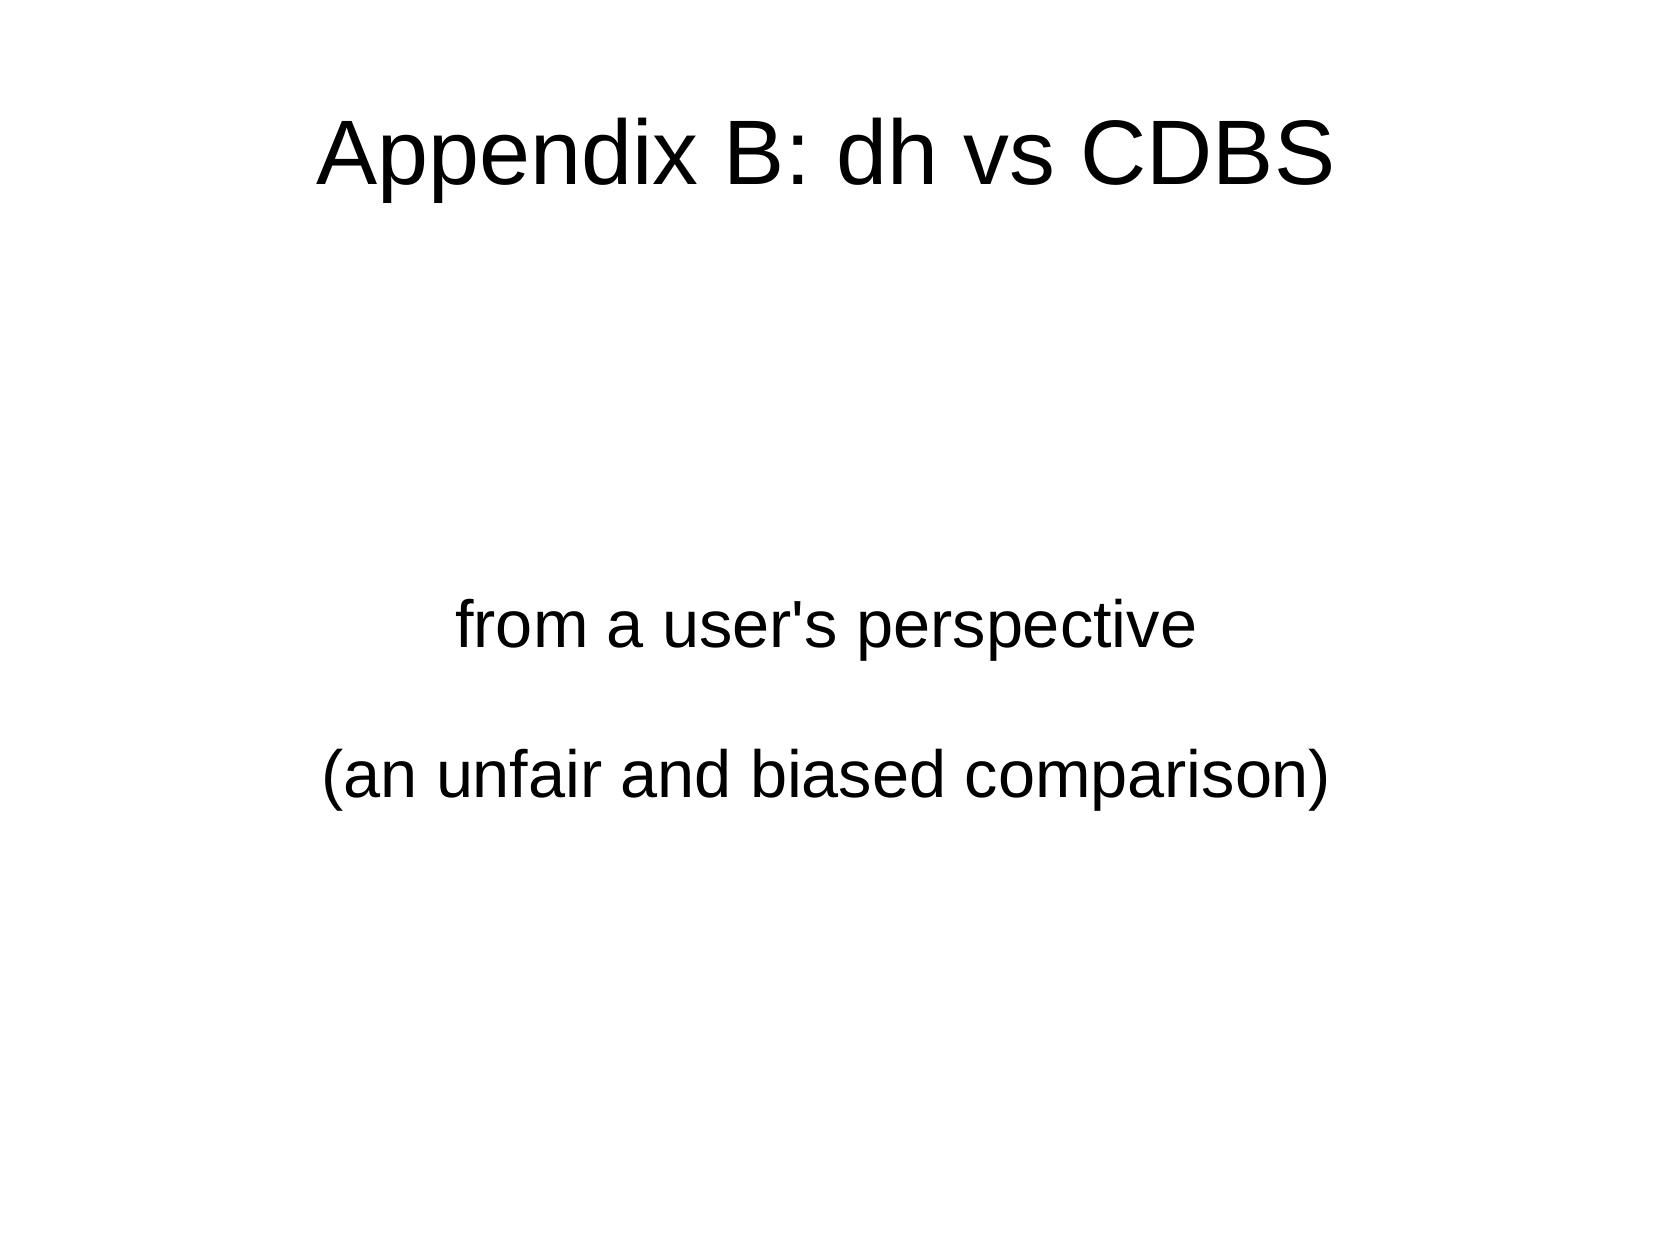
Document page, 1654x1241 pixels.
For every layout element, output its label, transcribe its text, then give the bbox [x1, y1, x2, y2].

title Appendix B: dh vs CDBS [82, 56, 1571, 250]
subtitle from a user's perspective (an unfair and biased comparison) [82, 297, 1571, 1102]
